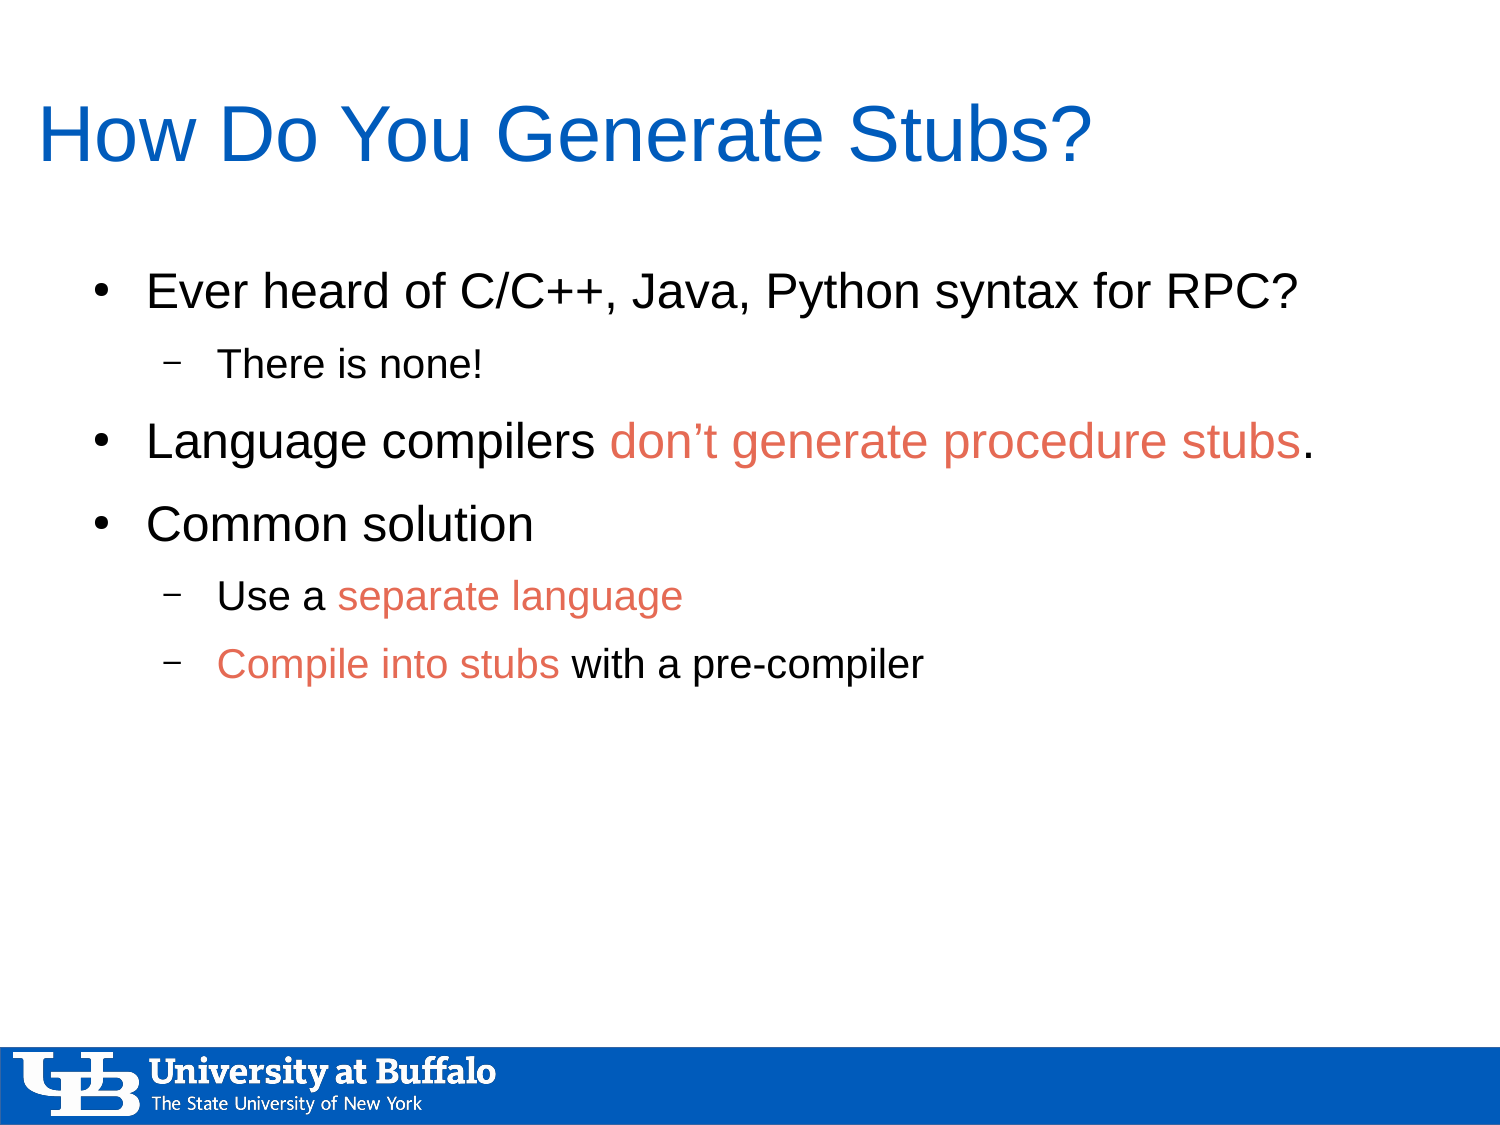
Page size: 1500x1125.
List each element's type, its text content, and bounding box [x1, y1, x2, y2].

title How Do You Generate Stubs? [37, 40, 1388, 228]
list Ever heard of C/C++, Java, Python syntax for RPC? There is none! Language compilers don’t generate procedure stubs. Common solution Use a separate language Compile into stubs with a pre-compiler [75, 263, 1425, 916]
picture [13, 1052, 496, 1116]
